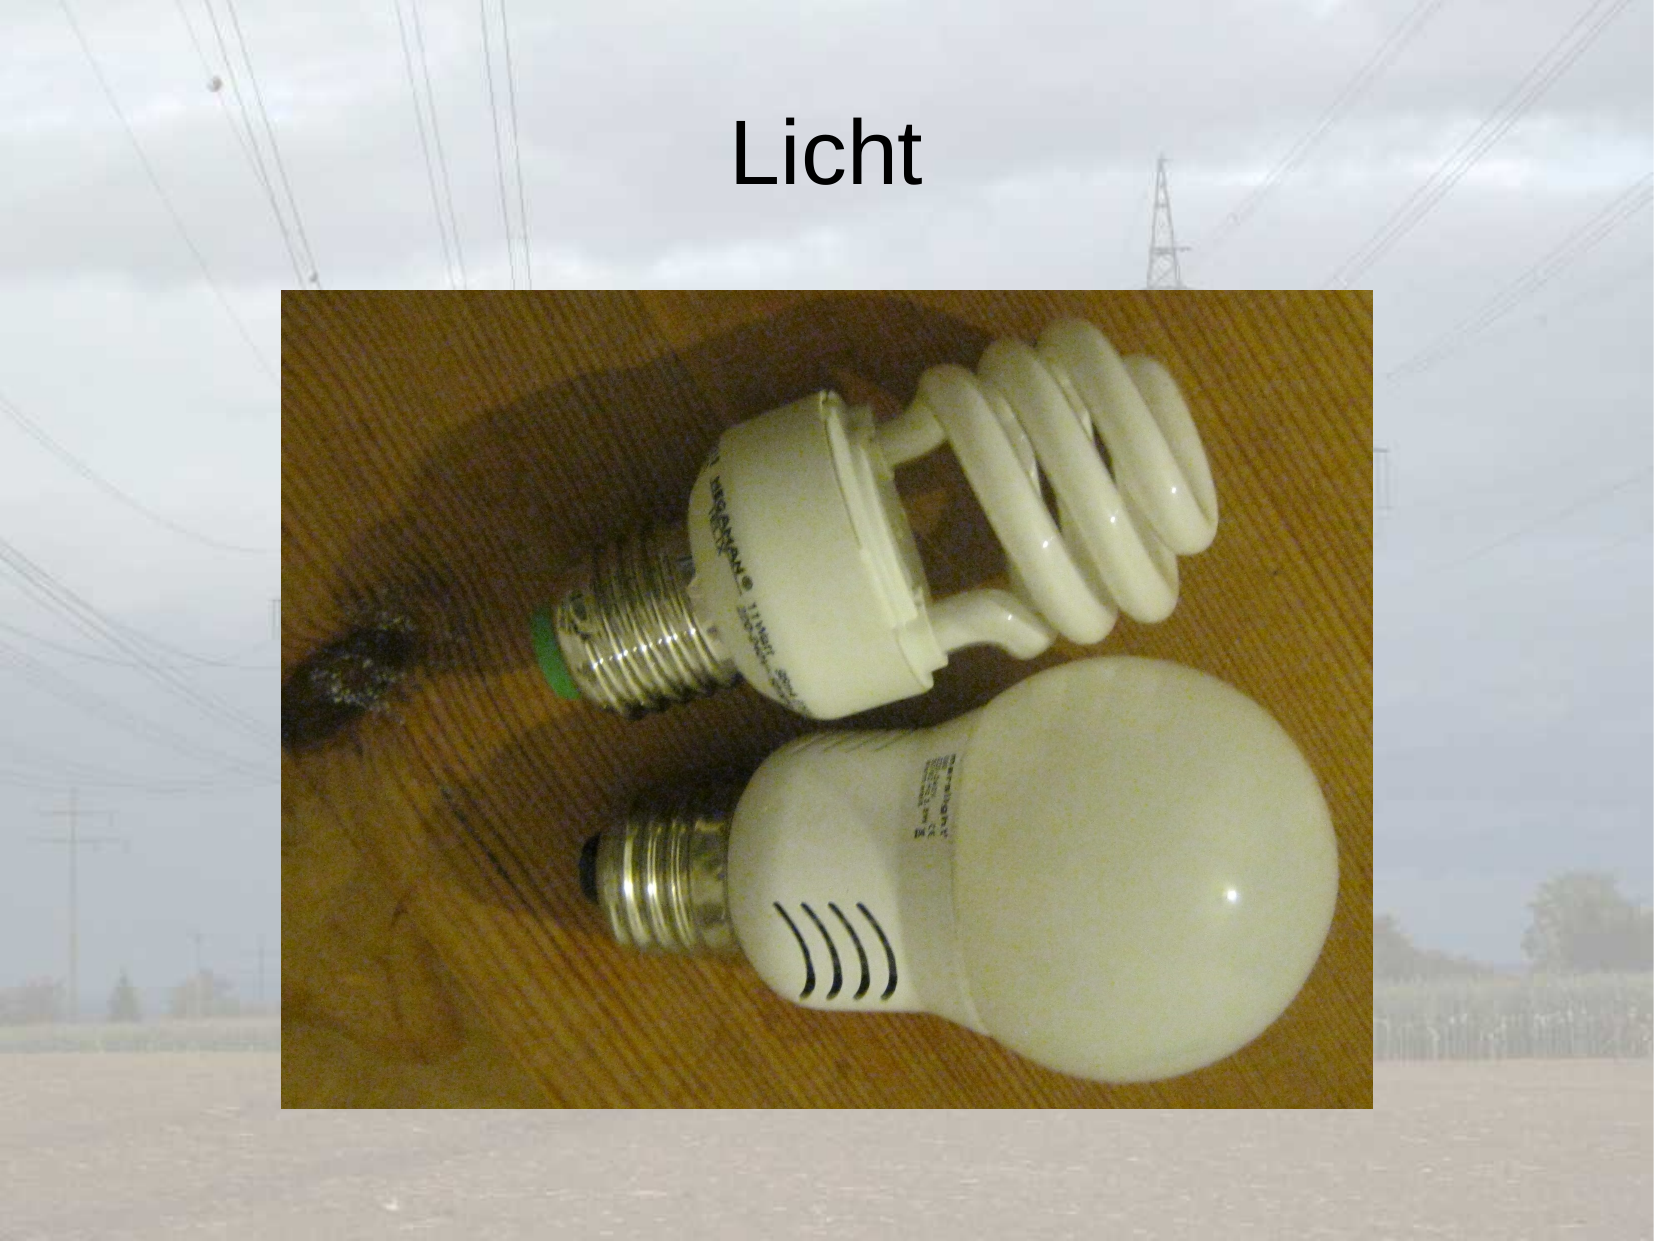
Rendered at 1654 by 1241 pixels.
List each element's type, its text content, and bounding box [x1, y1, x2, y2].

title Licht [82, 49, 1571, 257]
picture [0, 0, 1654, 1241]
